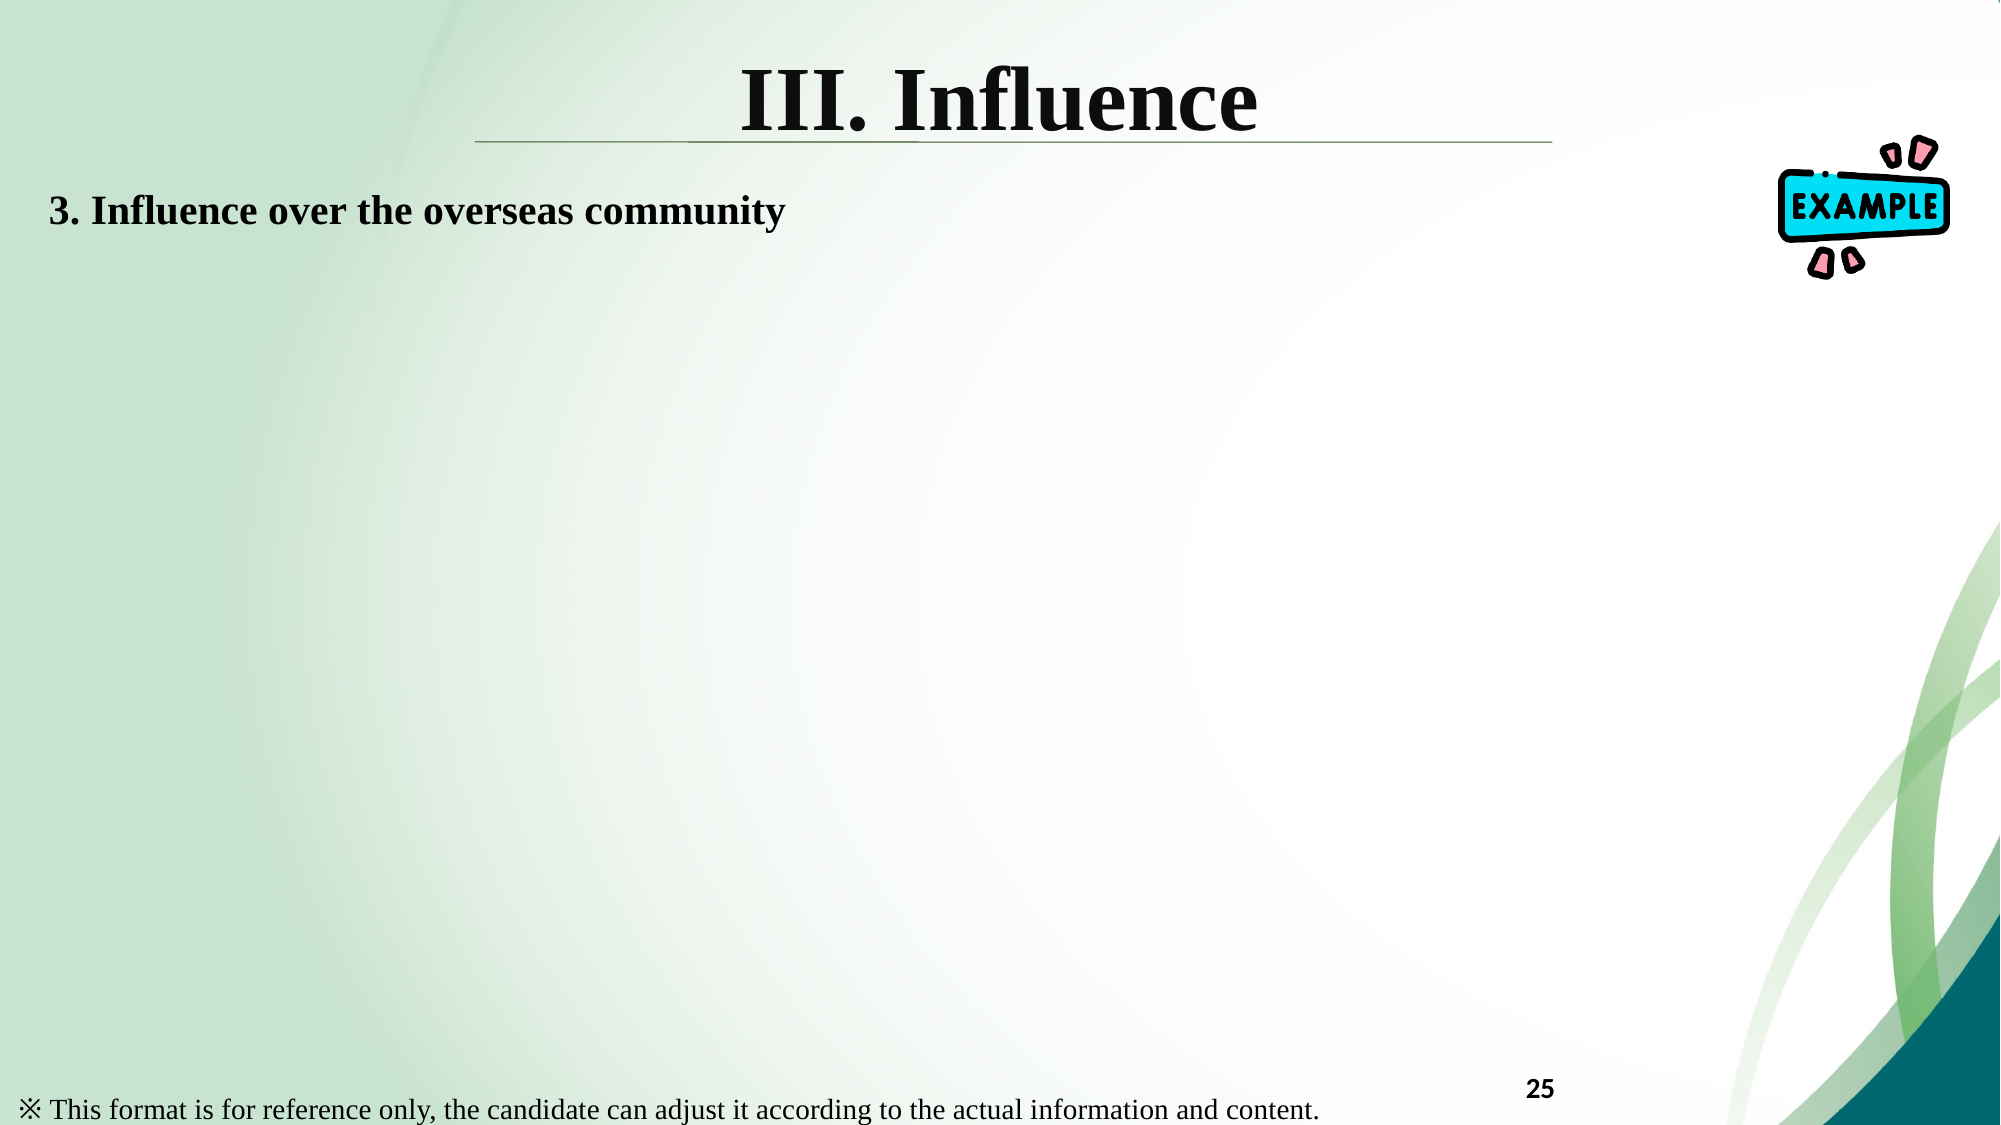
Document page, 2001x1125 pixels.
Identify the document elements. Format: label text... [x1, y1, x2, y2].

title III. Influence [0, 36, 2000, 139]
picture [1778, 139, 1950, 293]
text_box 3. Influence over the overseas community [42, 168, 1662, 248]
text_box 25 [1518, 1053, 1969, 1114]
text_box ※ This format is for reference only, the candidate can adjust it according to the actual information and content. [11, 1065, 1329, 1125]
